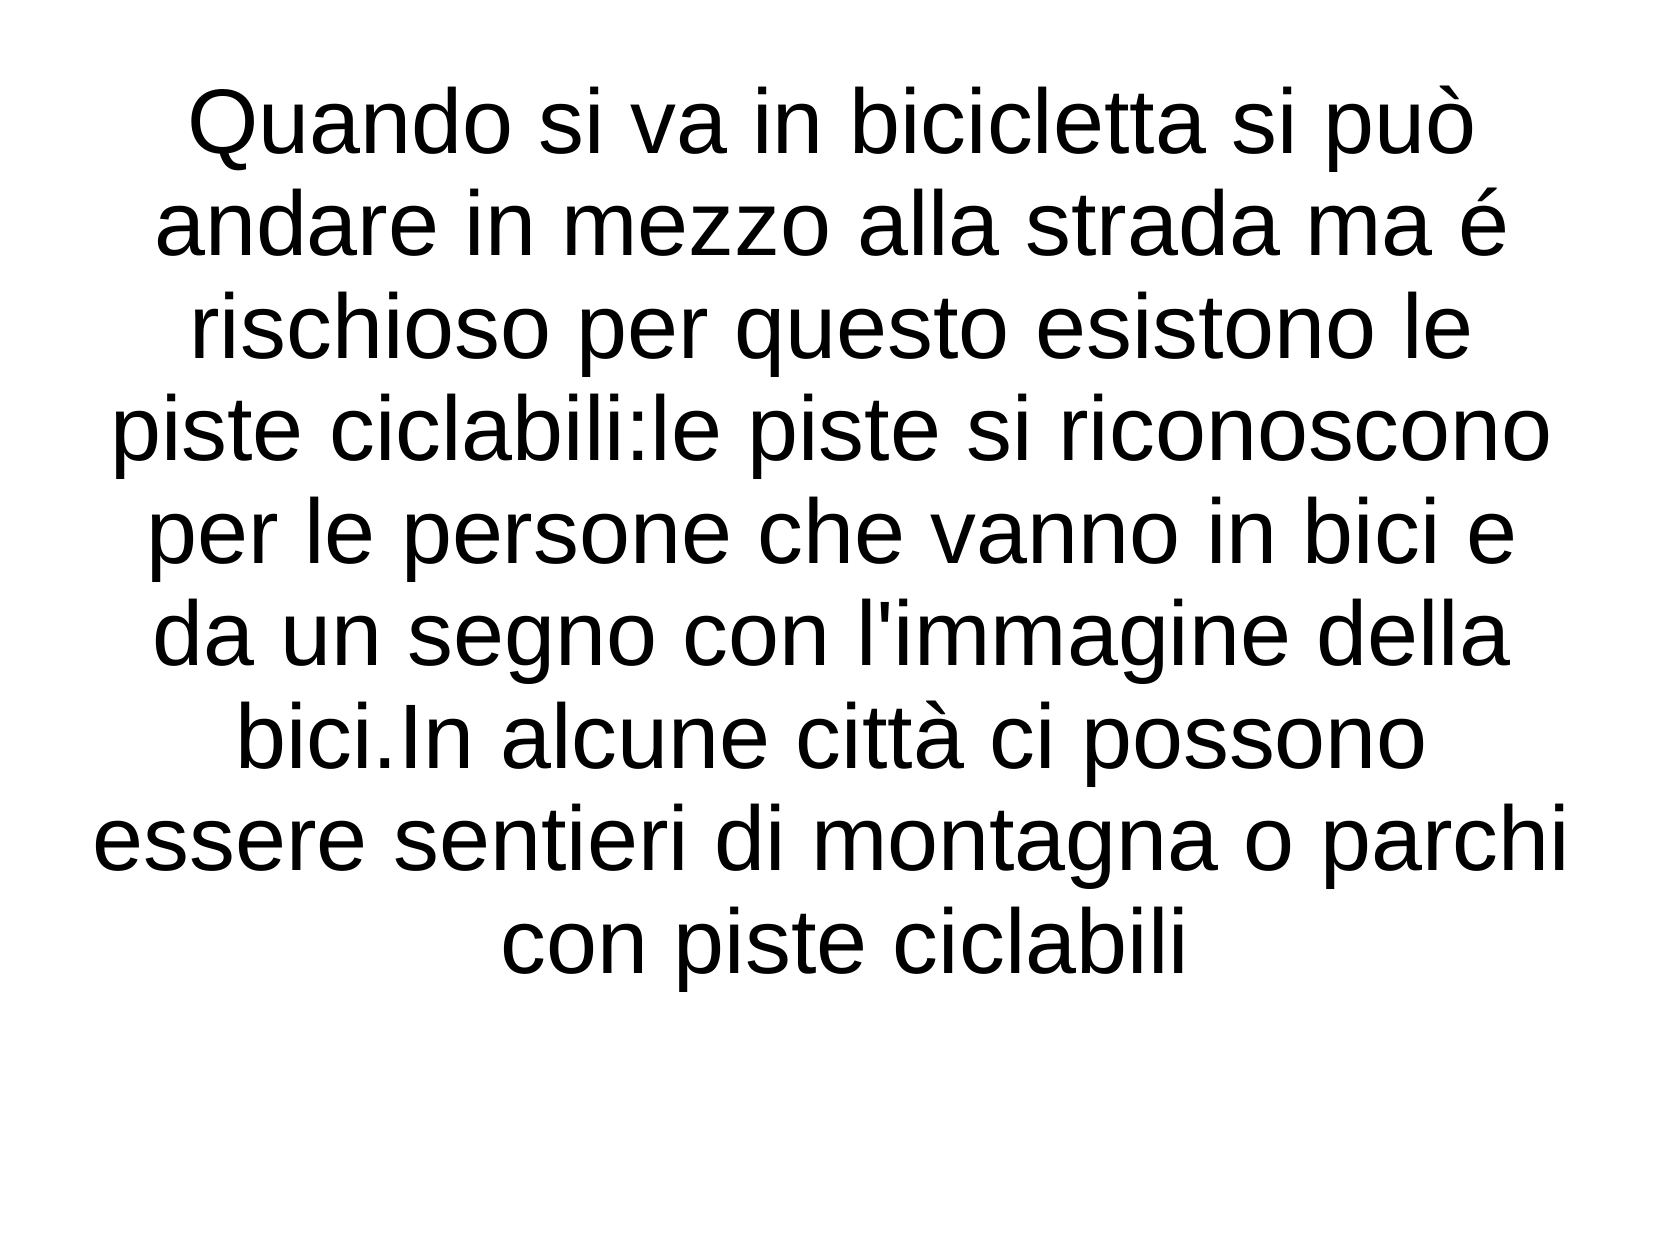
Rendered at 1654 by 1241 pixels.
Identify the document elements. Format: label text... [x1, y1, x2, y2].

title Quando si va in bicicletta si può andare in mezzo alla strada ma é rischioso per questo esistono le piste ciclabili:le piste si riconoscono per le persone che vanno in bici e da un segno con l'immagine della bici.In alcune città ci possono essere sentieri di montagna o parchi con piste ciclabili [88, 70, 1577, 993]
